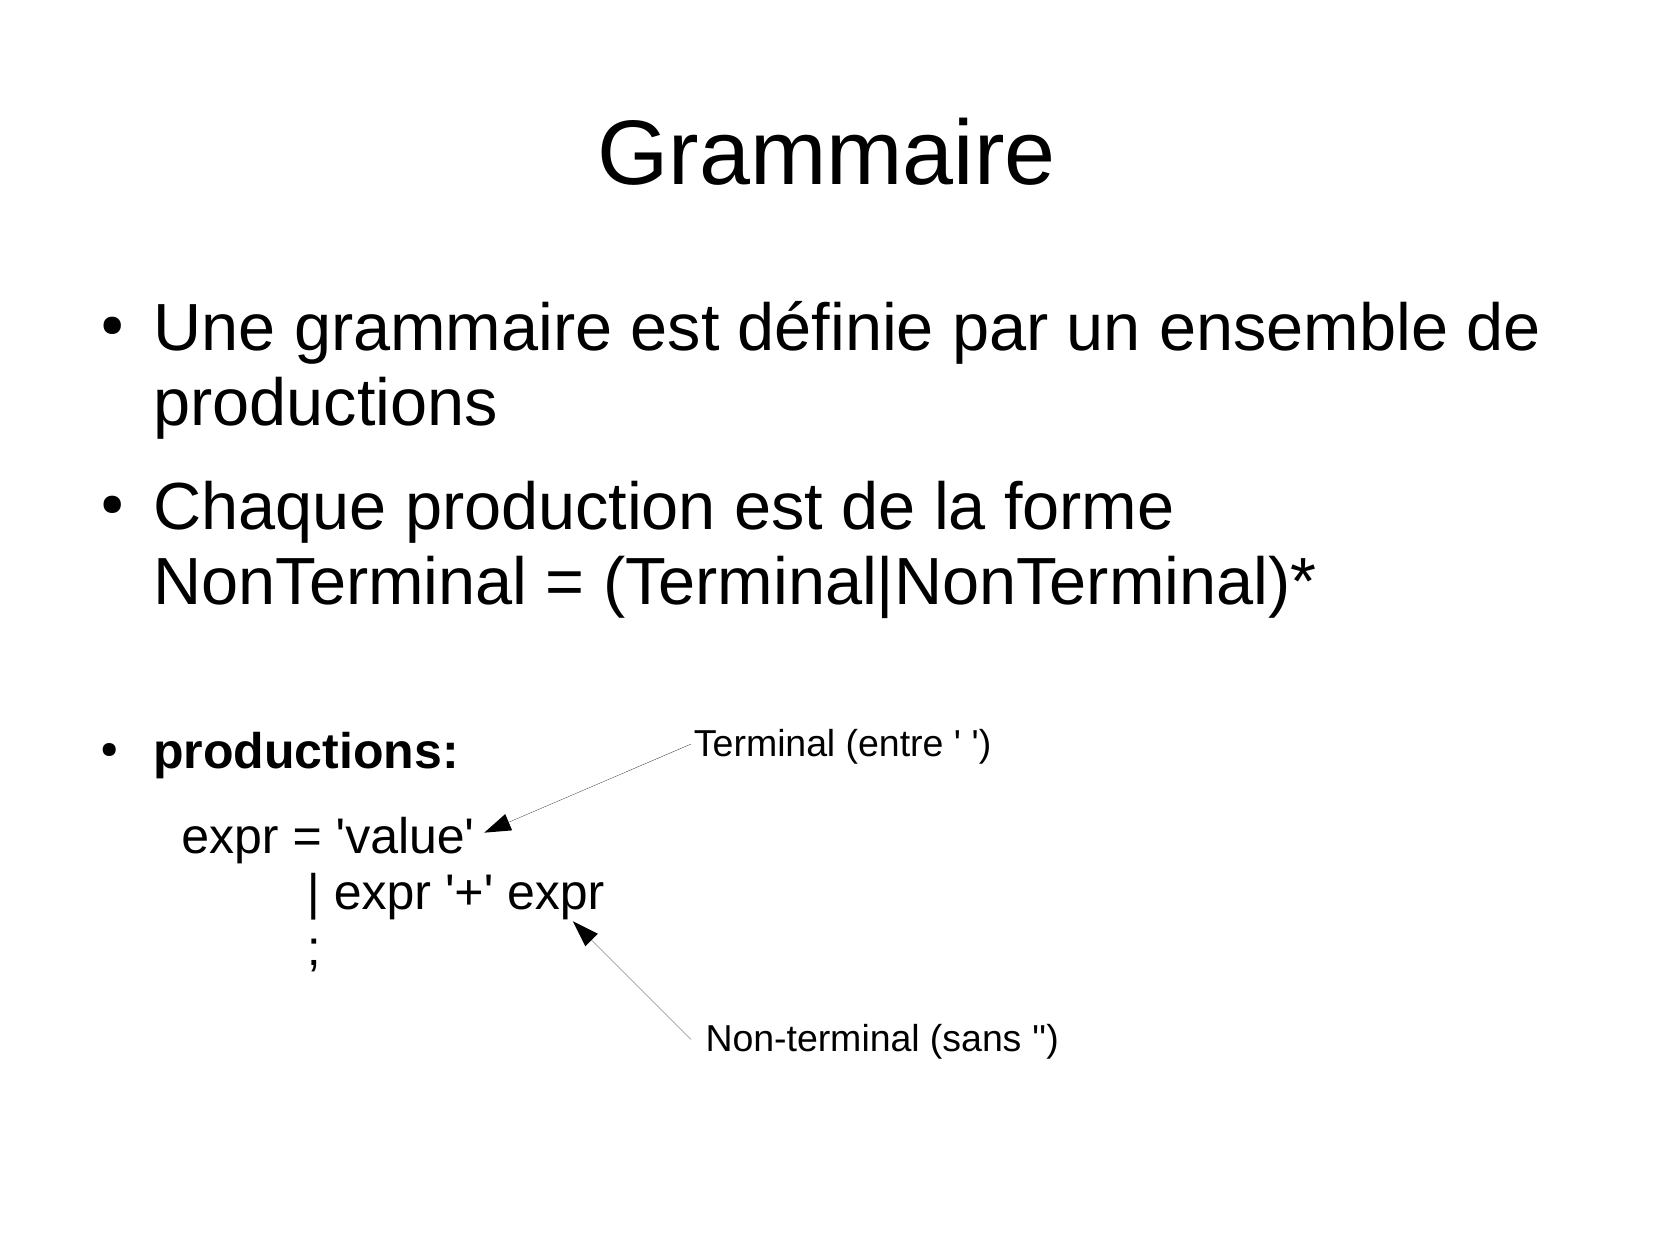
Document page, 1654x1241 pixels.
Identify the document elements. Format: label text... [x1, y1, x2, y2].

text_box Non-terminal (sans '') [690, 1009, 1075, 1067]
title Grammaire [82, 56, 1571, 250]
list Une grammaire est définie par un ensemble de productions Chaque production est de la forme NonTerminal = (Terminal|NonTerminal)* productions: expr = 'value' | expr '+' expr ; [82, 290, 1571, 1094]
text_box Terminal (entre ' ') [679, 714, 1011, 772]
